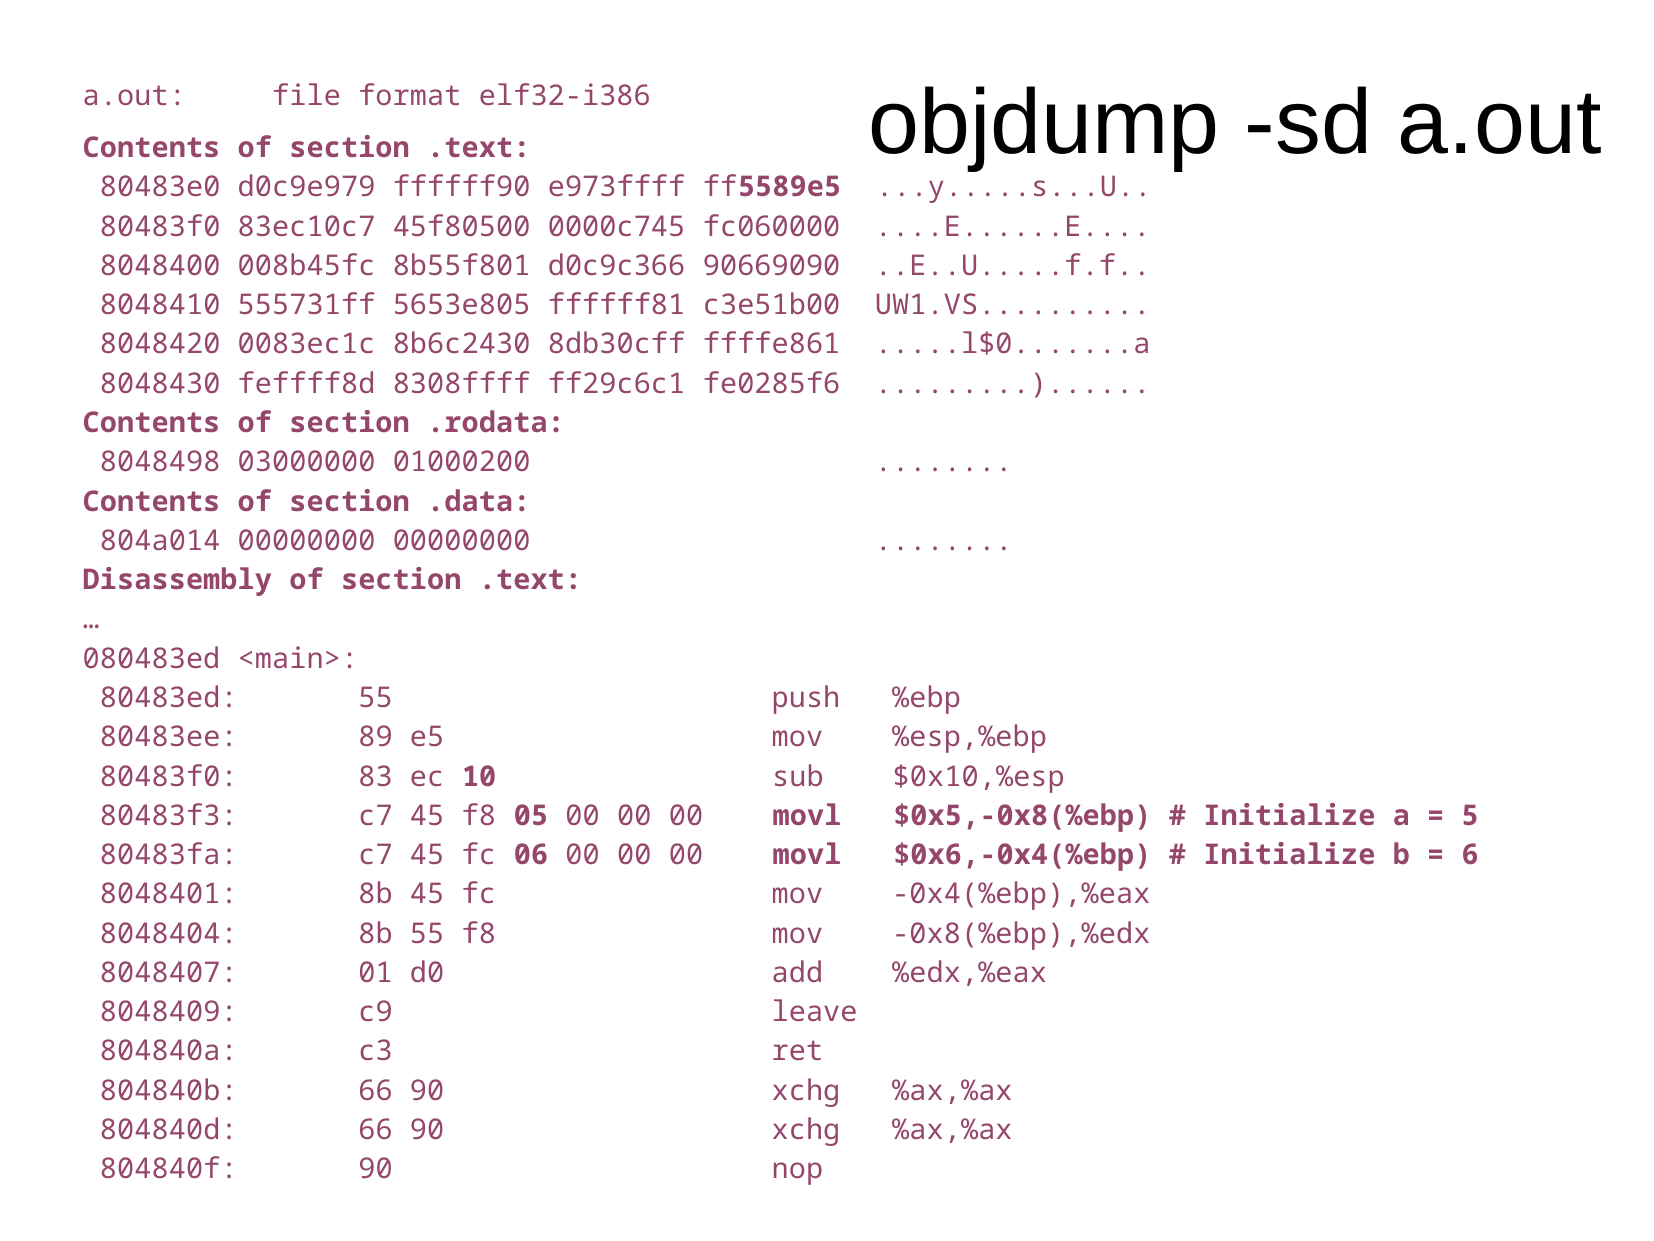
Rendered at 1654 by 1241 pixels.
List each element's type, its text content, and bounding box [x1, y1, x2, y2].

list a.out: file format elf32-i386 Contents of section .text: 80483e0 d0c9e979 ffffff90 e973ffff ff5589e5 ...y.....s...U.. 80483f0 83ec10c7 45f80500 0000c745 fc060000 ....E......E.... 8048400 008b45fc 8b55f801 d0c9c366 90669090 ..E..U.....f.f.. 8048410 555731ff 5653e805 ffffff81 c3e51b00 UW1.VS.......... 8048420 0083ec1c 8b6c2430 8db30cff ffffe861 .....l$0.......a 8048430 feffff8d 8308ffff ff29c6c1 fe0285f6 .........)...... Contents of section .rodata: 8048498 03000000 01000200 ........ Contents of section .data: 804a014 00000000 00000000 ........ Disassembly of section .text: … 080483ed <main>: 80483ed: 55 push %ebp 80483ee: 89 e5 mov %esp,%ebp 80483f0: 83 ec 10 sub $0x10,%esp 80483f3: c7 45 f8 05 00 00 00 movl $0x5,-0x8(%ebp) # Initialize a = 5 80483fa: c7 45 fc 06 00 00 00 movl $0x6,-0x4(%ebp) # Initialize b = 6 8048401: 8b 45 fc mov -0x4(%ebp),%eax 8048404: 8b 55 f8 mov -0x8(%ebp),%edx 8048407: 01 d0 add %edx,%eax 8048409: c9 leave 804840a: c3 ret 804840b: 66 90 xchg %ax,%ax 804840d: 66 90 xchg %ax,%ax 804840f: 90 nop [82, 75, 1571, 1201]
title objdump -sd a.out [862, 55, 1609, 188]
